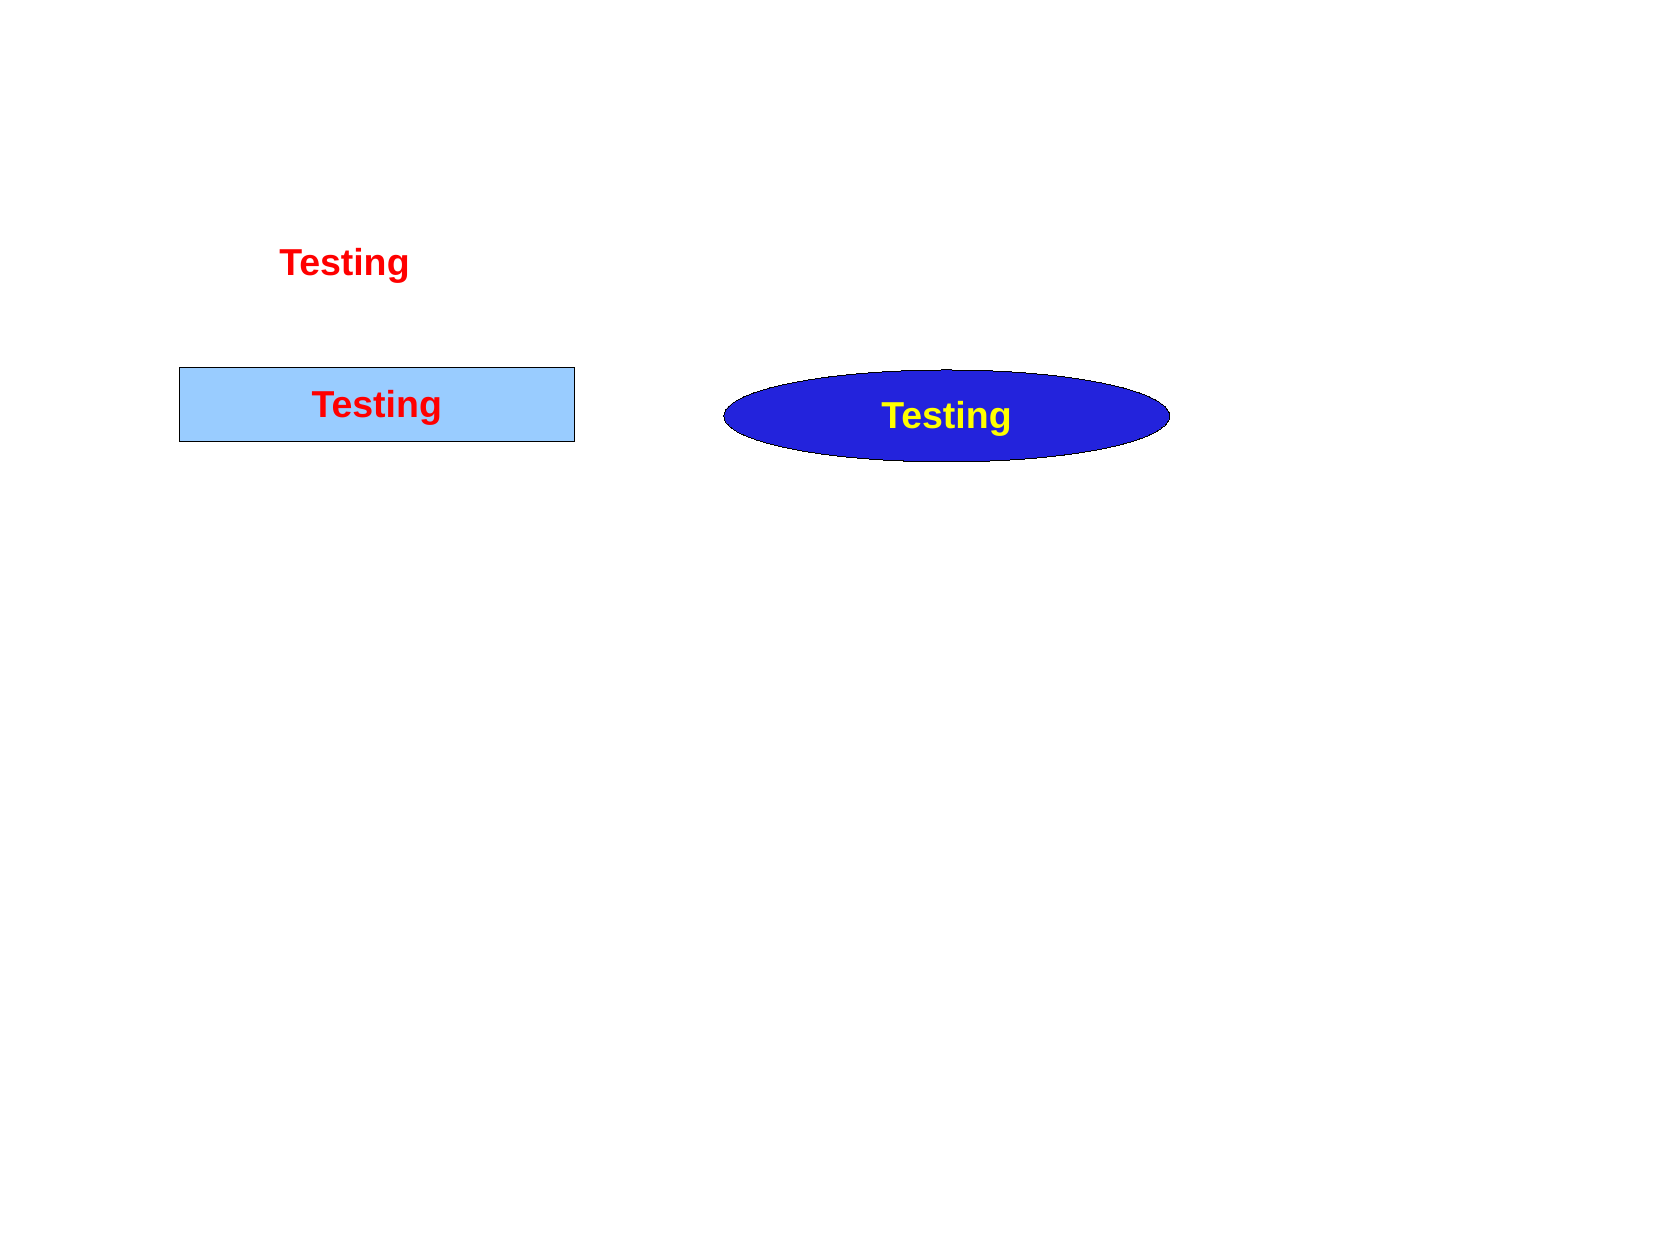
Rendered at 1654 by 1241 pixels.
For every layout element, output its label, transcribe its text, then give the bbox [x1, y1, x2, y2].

text_box Testing [149, 234, 541, 293]
text_box Testing [723, 369, 1170, 462]
text_box Testing [179, 367, 575, 442]
